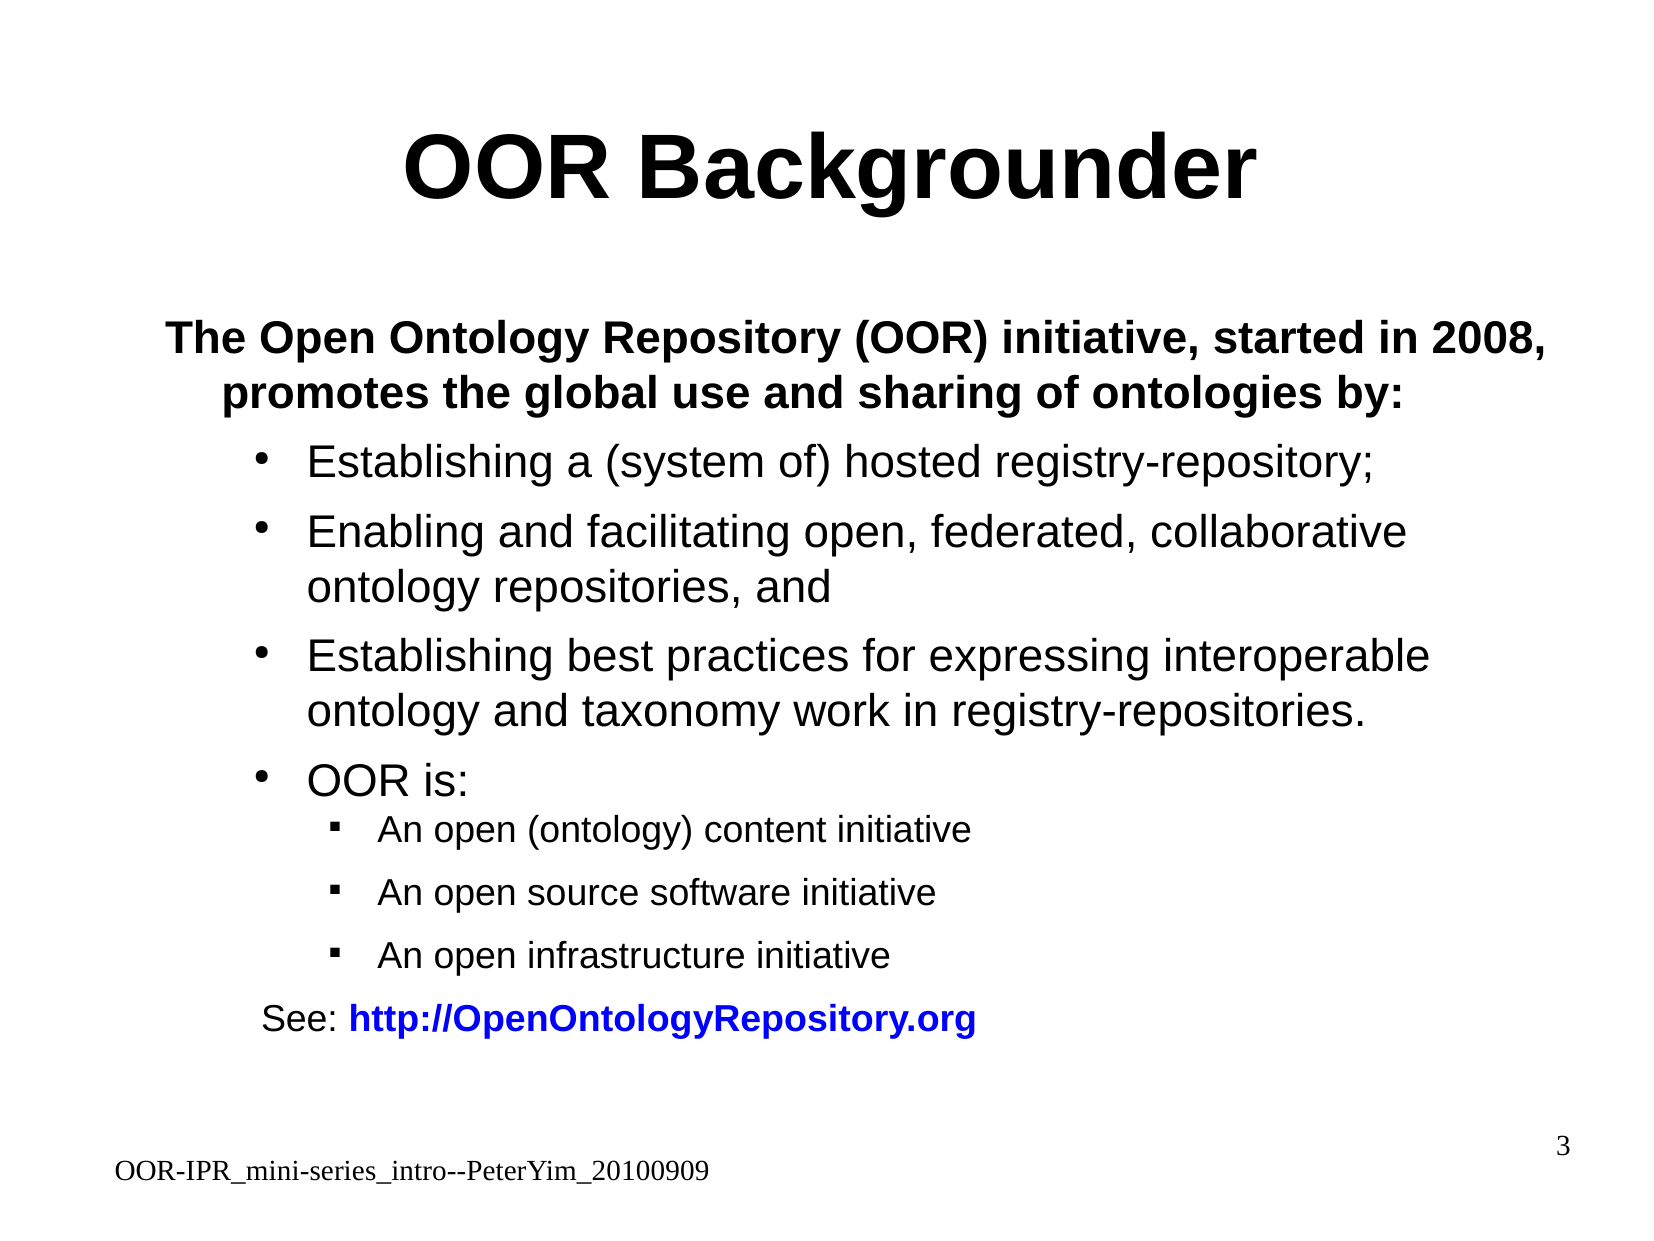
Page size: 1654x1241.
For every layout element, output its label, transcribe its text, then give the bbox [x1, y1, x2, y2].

title OOR Backgrounder [86, 70, 1576, 263]
list The Open Ontology Repository (OOR) initiative, started in 2008, promotes the global use and sharing of ontologies by: Establishing a (system of) hosted registry-repository; Enabling and facilitating open, federated, collaborative ontology repositories, and Establishing best practices for expressing interoperable ontology and taxonomy work in registry-repositories. OOR is: An open (ontology) content initiative An open source software initiative An open infrastructure initiative See: http://OpenOntologyRepository.org [150, 299, 1588, 1163]
